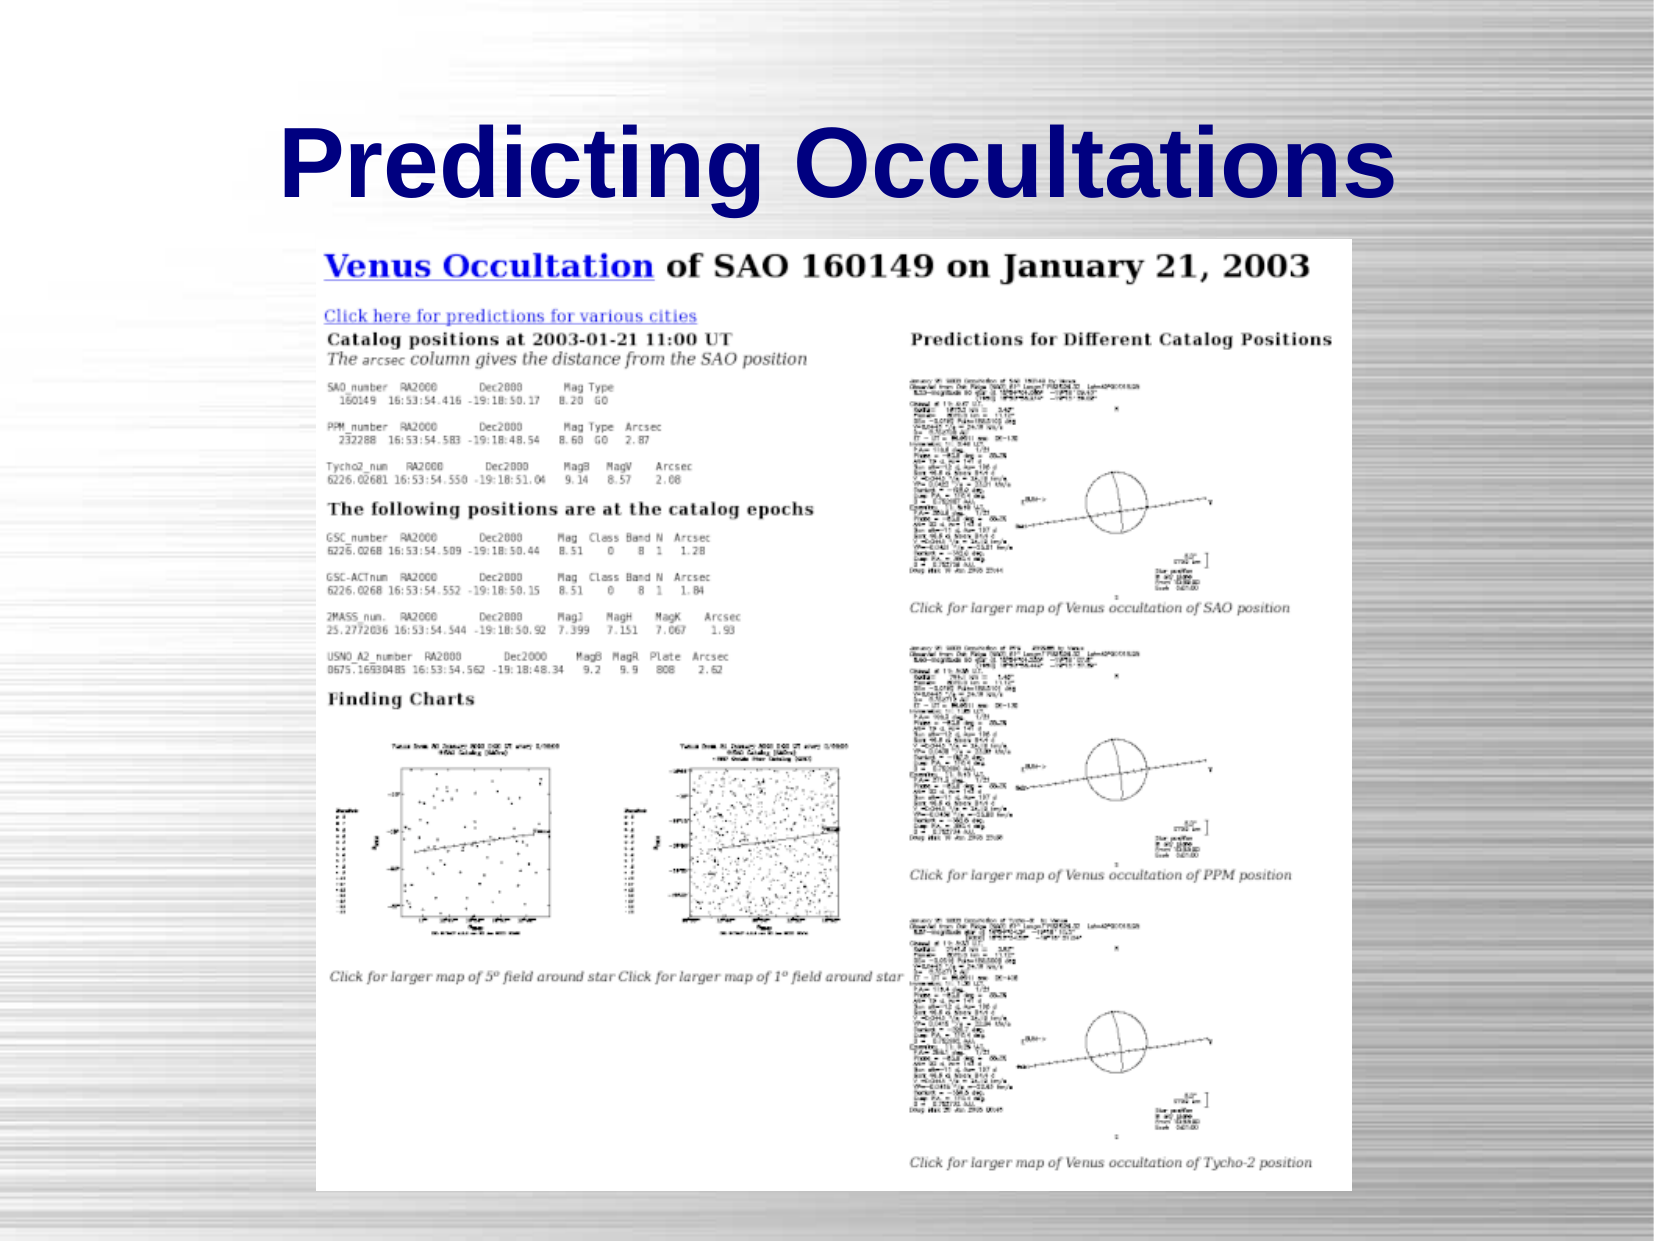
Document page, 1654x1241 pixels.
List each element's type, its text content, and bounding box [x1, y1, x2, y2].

picture [0, 0, 1654, 1241]
text_box Predicting Occultations [41, 99, 1636, 227]
